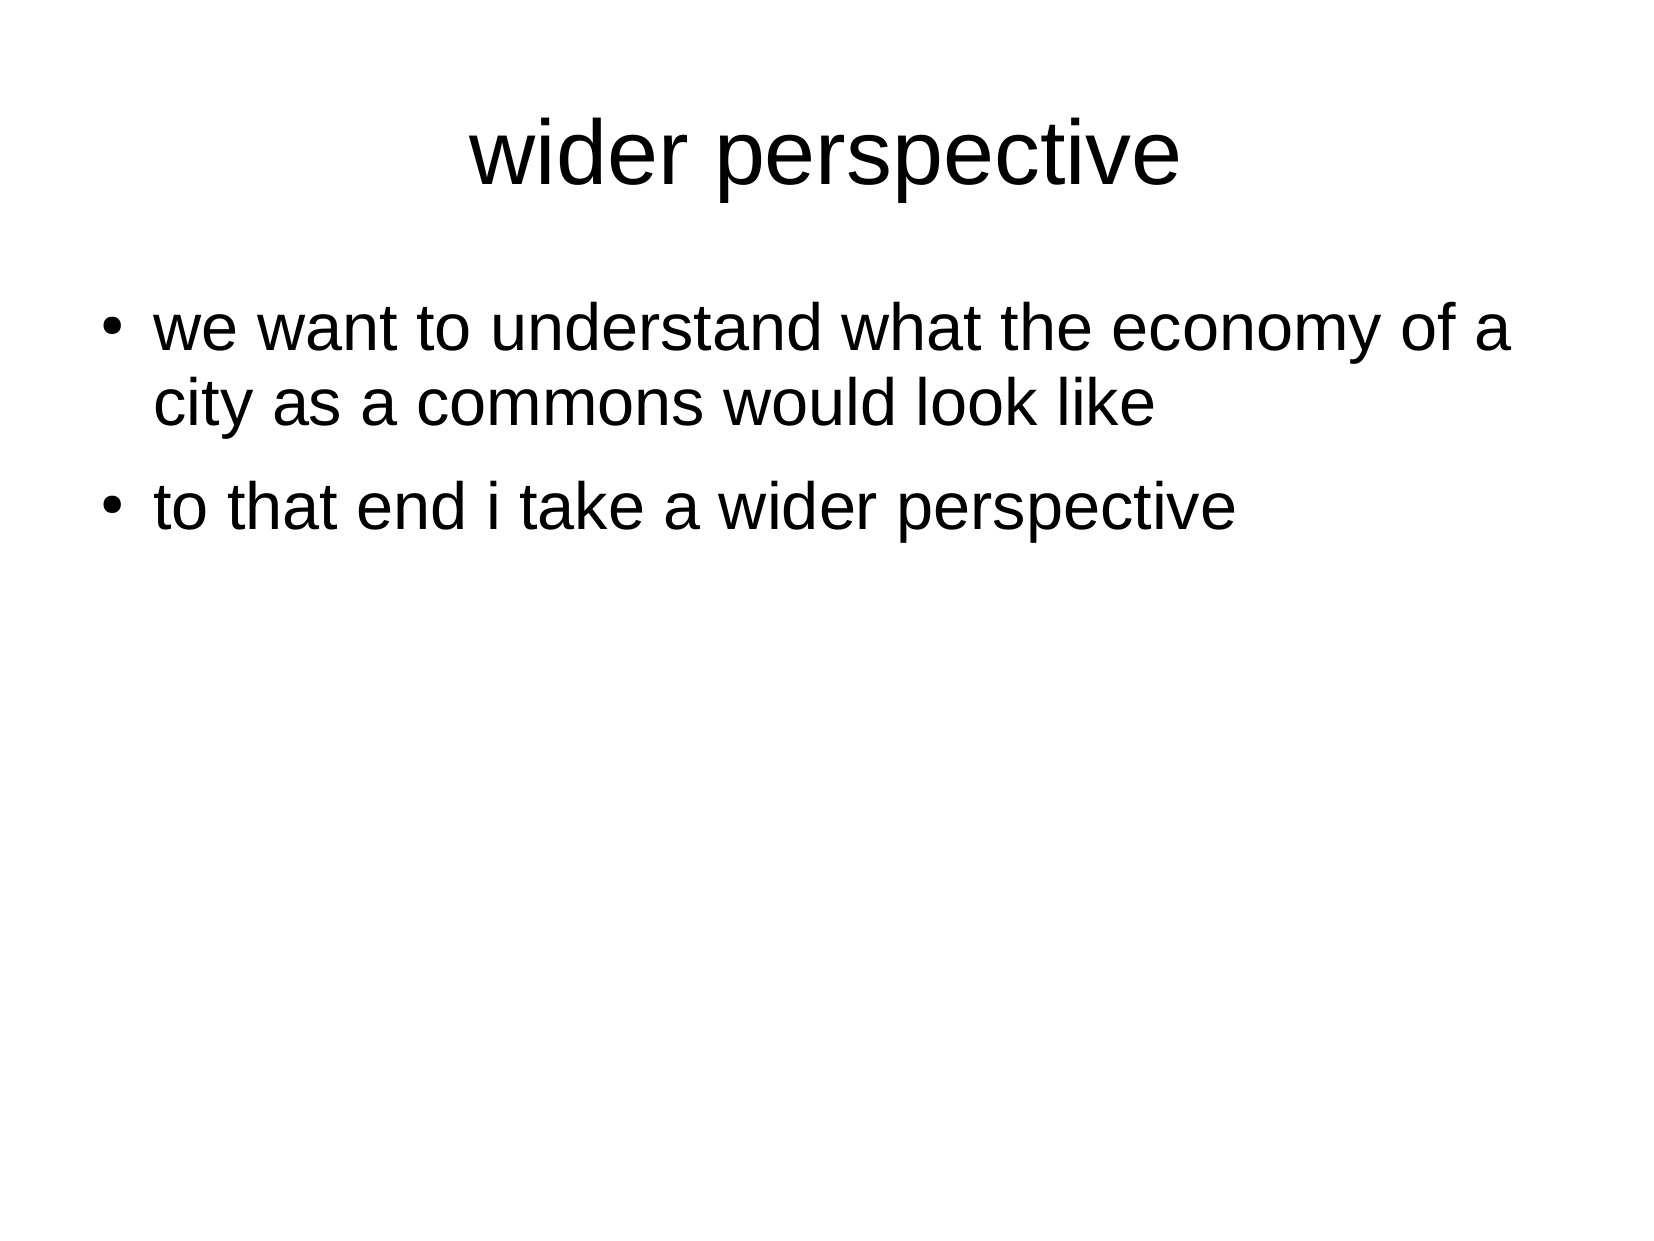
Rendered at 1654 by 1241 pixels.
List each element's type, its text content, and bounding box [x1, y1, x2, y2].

title wider perspective [82, 56, 1571, 250]
list we want to understand what the economy of a city as a commons would look like to that end i take a wider perspective [82, 290, 1571, 1109]
